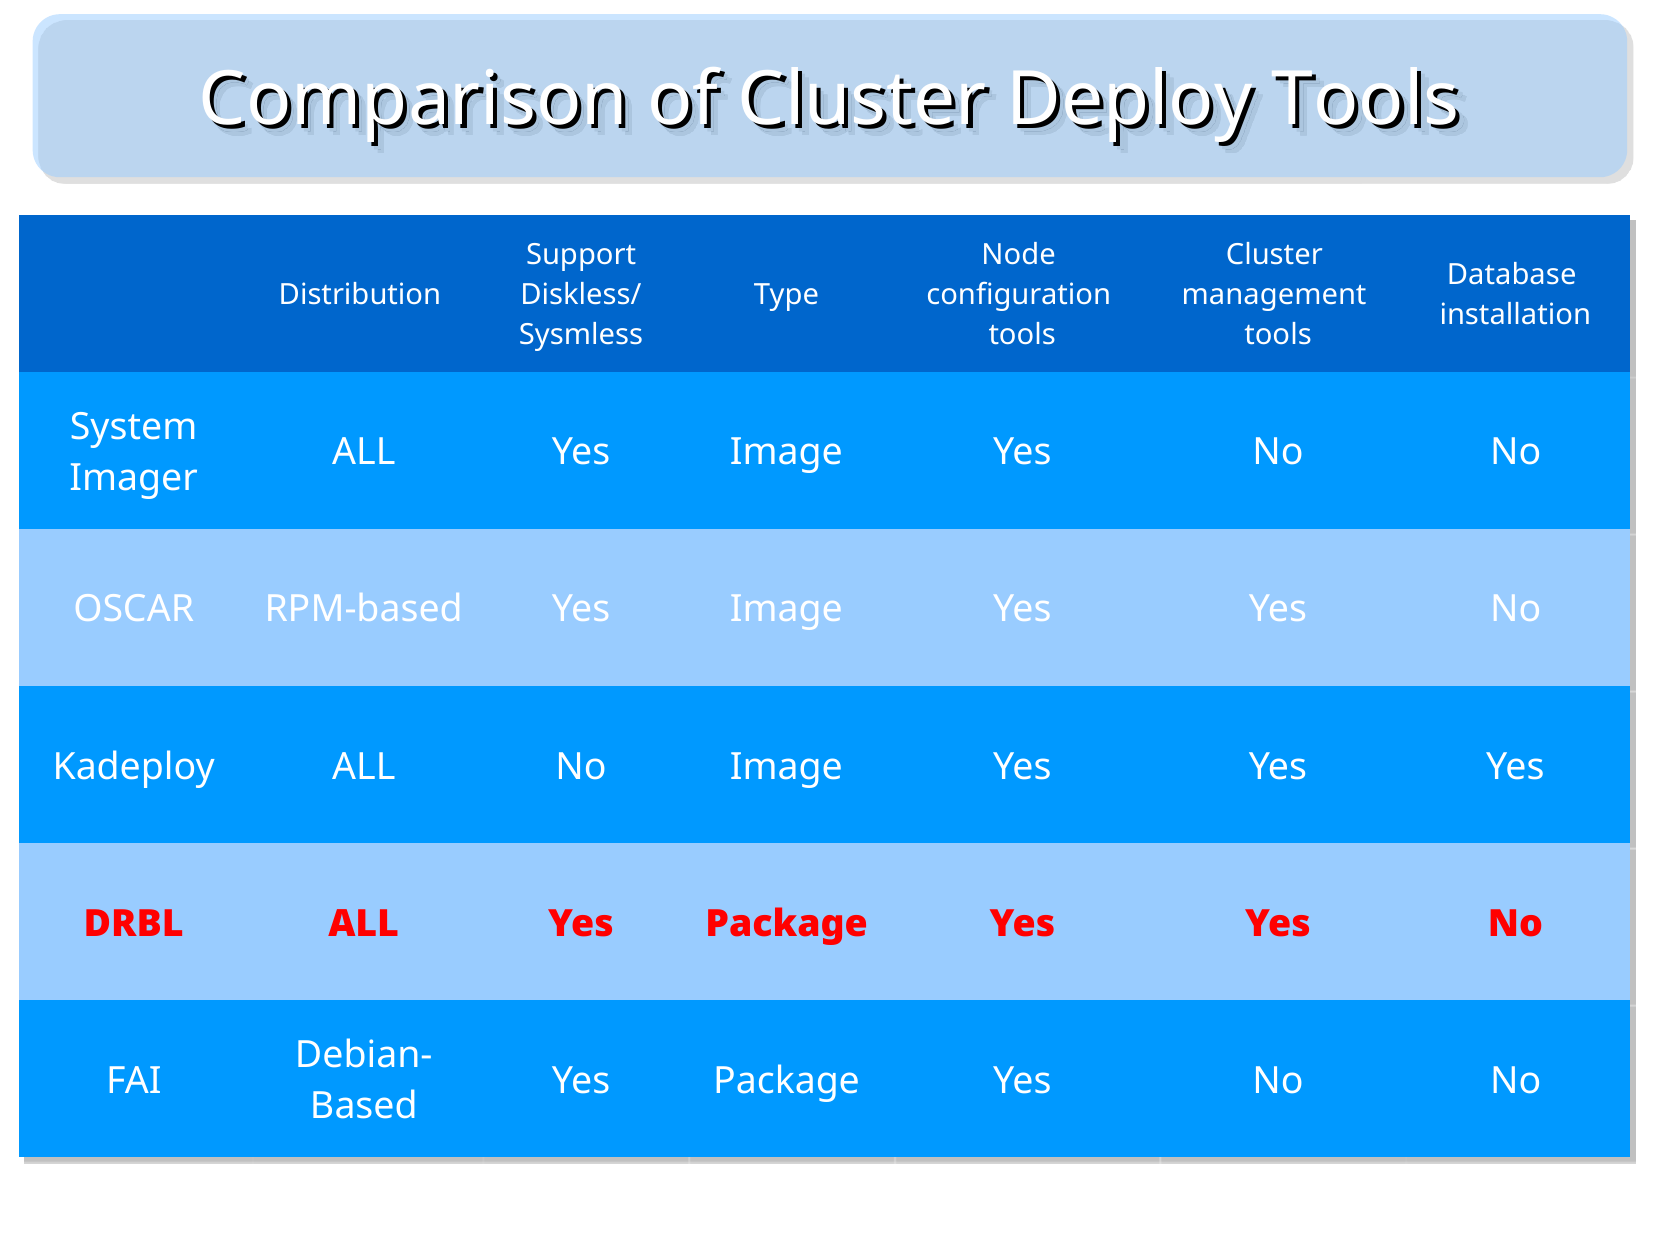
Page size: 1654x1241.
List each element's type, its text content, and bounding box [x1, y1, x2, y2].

table_header Type [683, 215, 890, 372]
table_cell ALL [249, 843, 479, 1000]
table_cell Yes [479, 529, 683, 686]
table_cell No [1401, 372, 1630, 529]
table_cell OSCAR [19, 529, 249, 686]
table_cell No [479, 686, 683, 843]
table_cell Yes [1155, 843, 1401, 1000]
table_header Node configuration tools [890, 215, 1155, 372]
table_header Database installation [1401, 215, 1630, 372]
table_cell FAI [19, 1000, 249, 1157]
table_cell Yes [1401, 686, 1630, 843]
table_cell Image [683, 529, 890, 686]
table_cell Yes [890, 686, 1155, 843]
table_cell Yes [1155, 686, 1401, 843]
table_cell Package [683, 843, 890, 1000]
text_box Comparison of Cluster Deploy Tools [32, 14, 1628, 178]
table_cell Image [683, 372, 890, 529]
table_cell Yes [479, 372, 683, 529]
table_cell Yes [890, 372, 1155, 529]
table_header Distribution [249, 215, 479, 372]
table_header Cluster management tools [1155, 215, 1401, 372]
table_cell DRBL [19, 843, 249, 1000]
table_cell Image [683, 686, 890, 843]
table_cell Debian-Based [249, 1000, 479, 1157]
table_cell No [1155, 372, 1401, 529]
table_cell System Imager [19, 372, 249, 529]
table_cell ALL [249, 372, 479, 529]
table_cell No [1401, 1000, 1630, 1157]
table_header [19, 215, 249, 372]
table_cell Yes [890, 843, 1155, 1000]
table_cell Package [683, 1000, 890, 1157]
table_cell No [1401, 529, 1630, 686]
table_header Support Diskless/ Sysmless [479, 215, 683, 372]
table_cell Yes [479, 1000, 683, 1157]
table_cell No [1401, 843, 1630, 1000]
table_cell Kadeploy [19, 686, 249, 843]
table_cell Yes [890, 1000, 1155, 1157]
table_cell ALL [249, 686, 479, 843]
table_cell Yes [1155, 529, 1401, 686]
table_cell RPM-based [249, 529, 479, 686]
table_cell Yes [479, 843, 683, 1000]
table_cell Yes [890, 529, 1155, 686]
table_cell No [1155, 1000, 1401, 1157]
